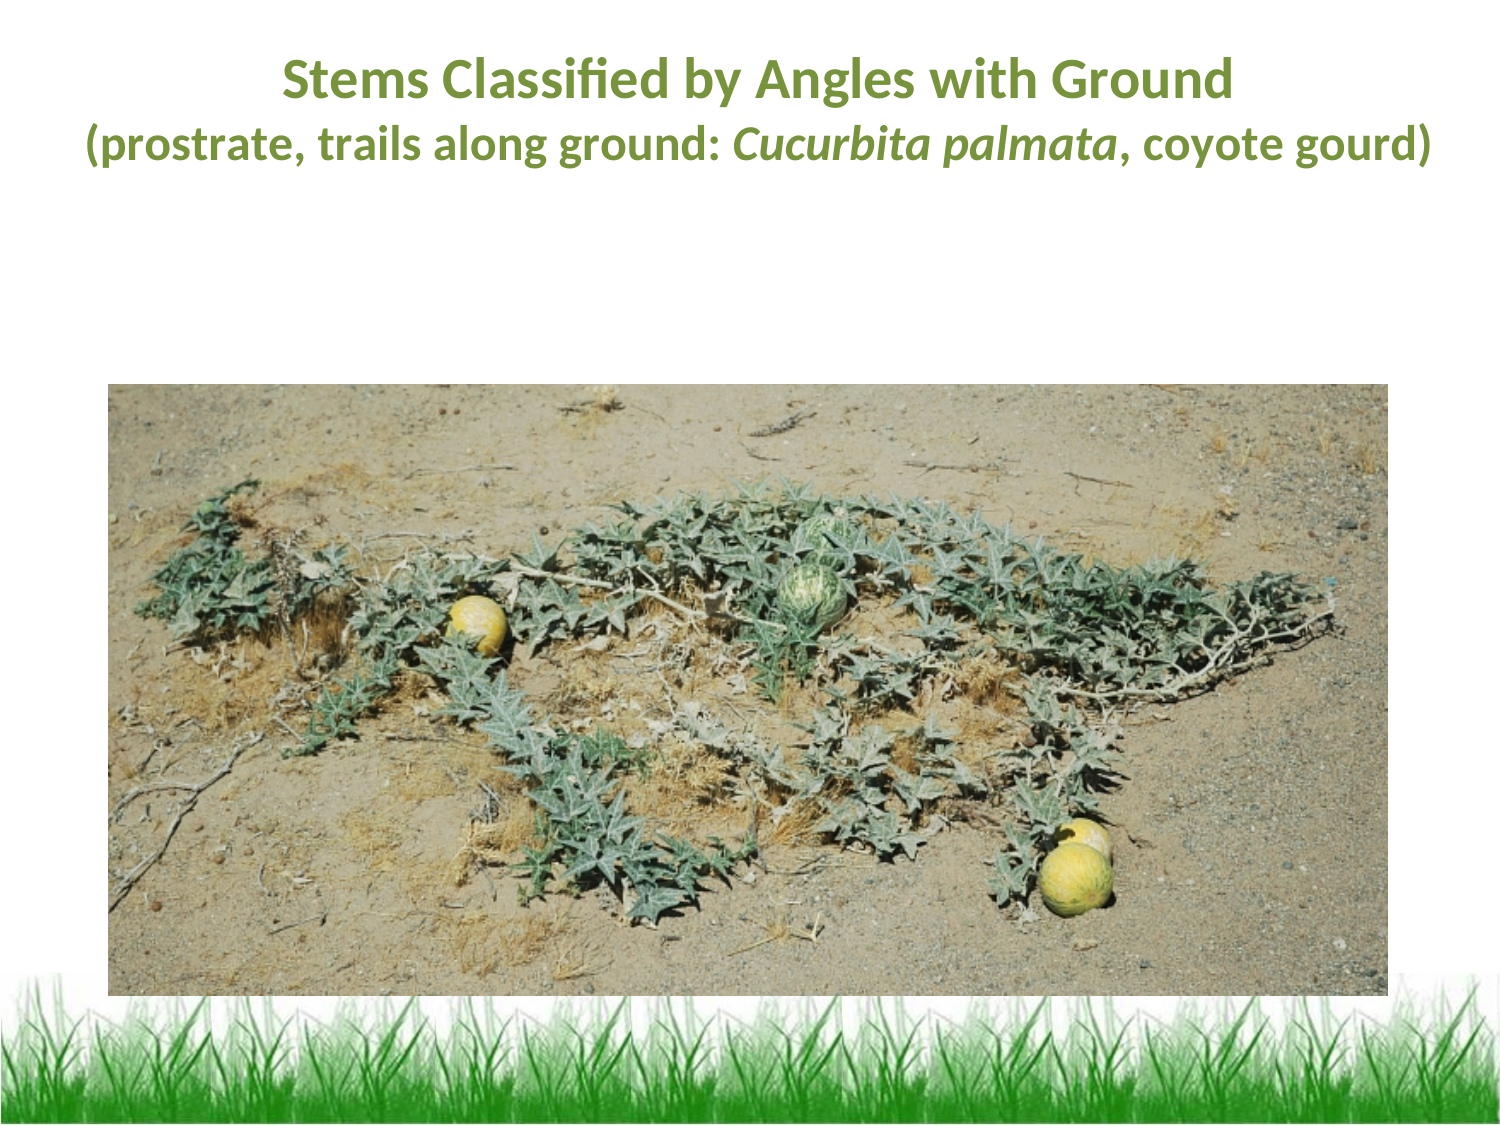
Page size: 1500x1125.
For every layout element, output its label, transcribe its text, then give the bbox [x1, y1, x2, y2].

picture [0, 384, 1500, 1125]
title Stems Classified by Angles with Ground (prostrate, trails along ground: Cucurbita palmata, coyote gourd) [51, 2, 1466, 209]
